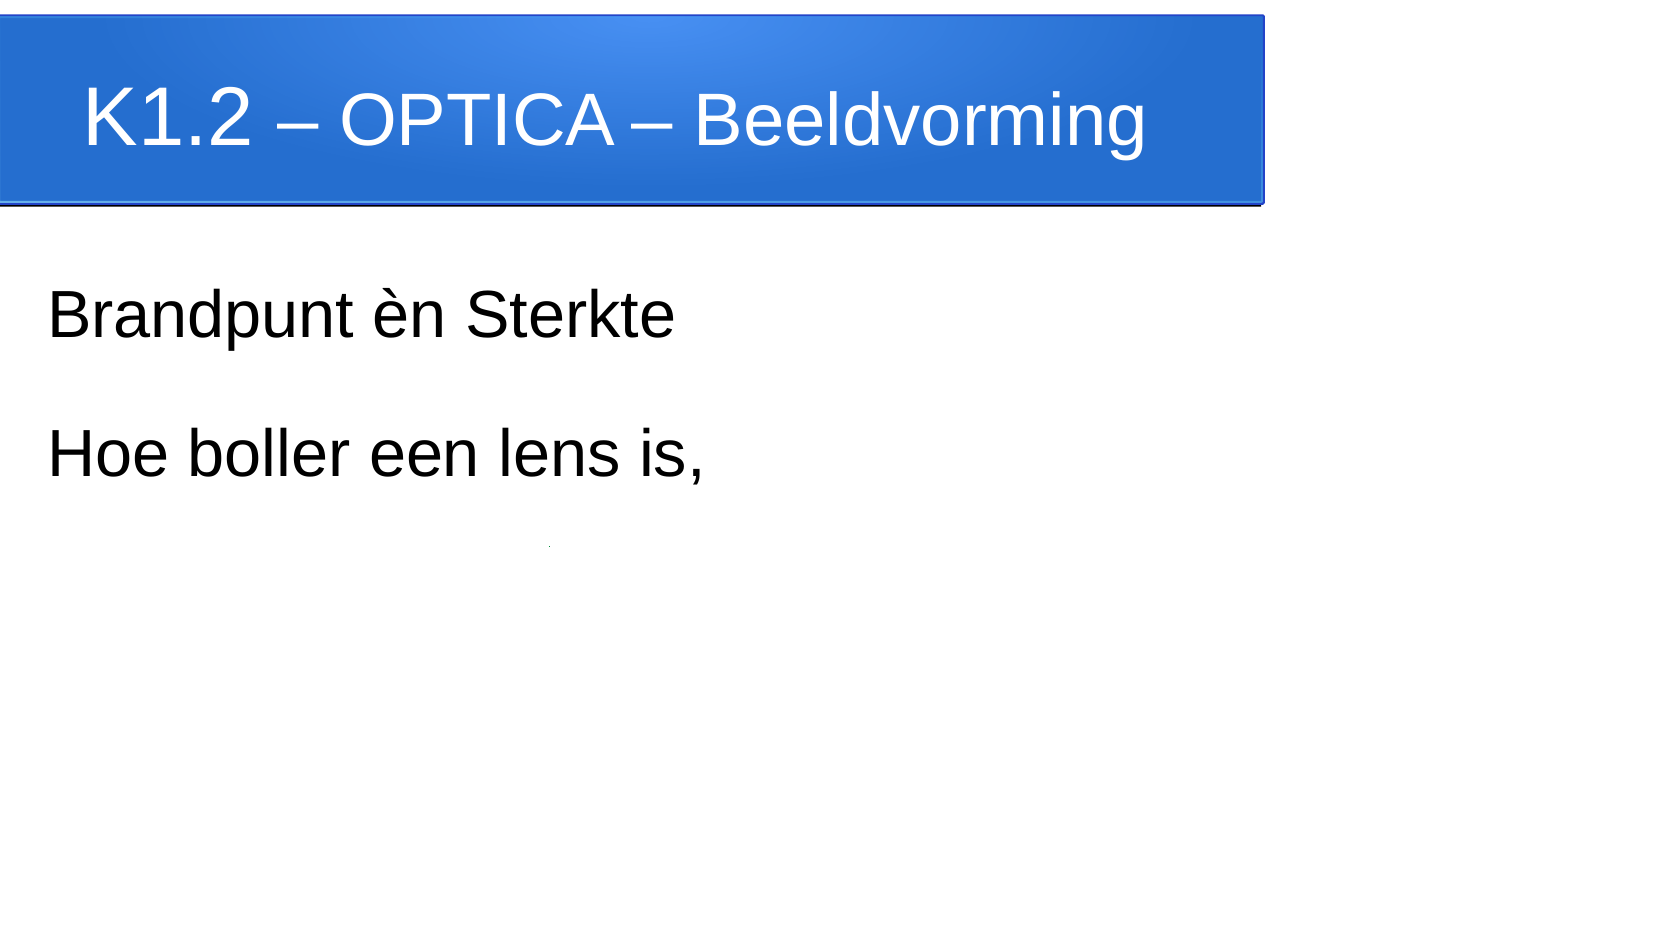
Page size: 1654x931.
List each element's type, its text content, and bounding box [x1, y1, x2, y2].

subtitle Brandpunt èn Sterkte Hoe boller een lens is, [47, 236, 1607, 922]
title K1.2 – OPTICA – Beeldvorming [82, 35, 1235, 189]
